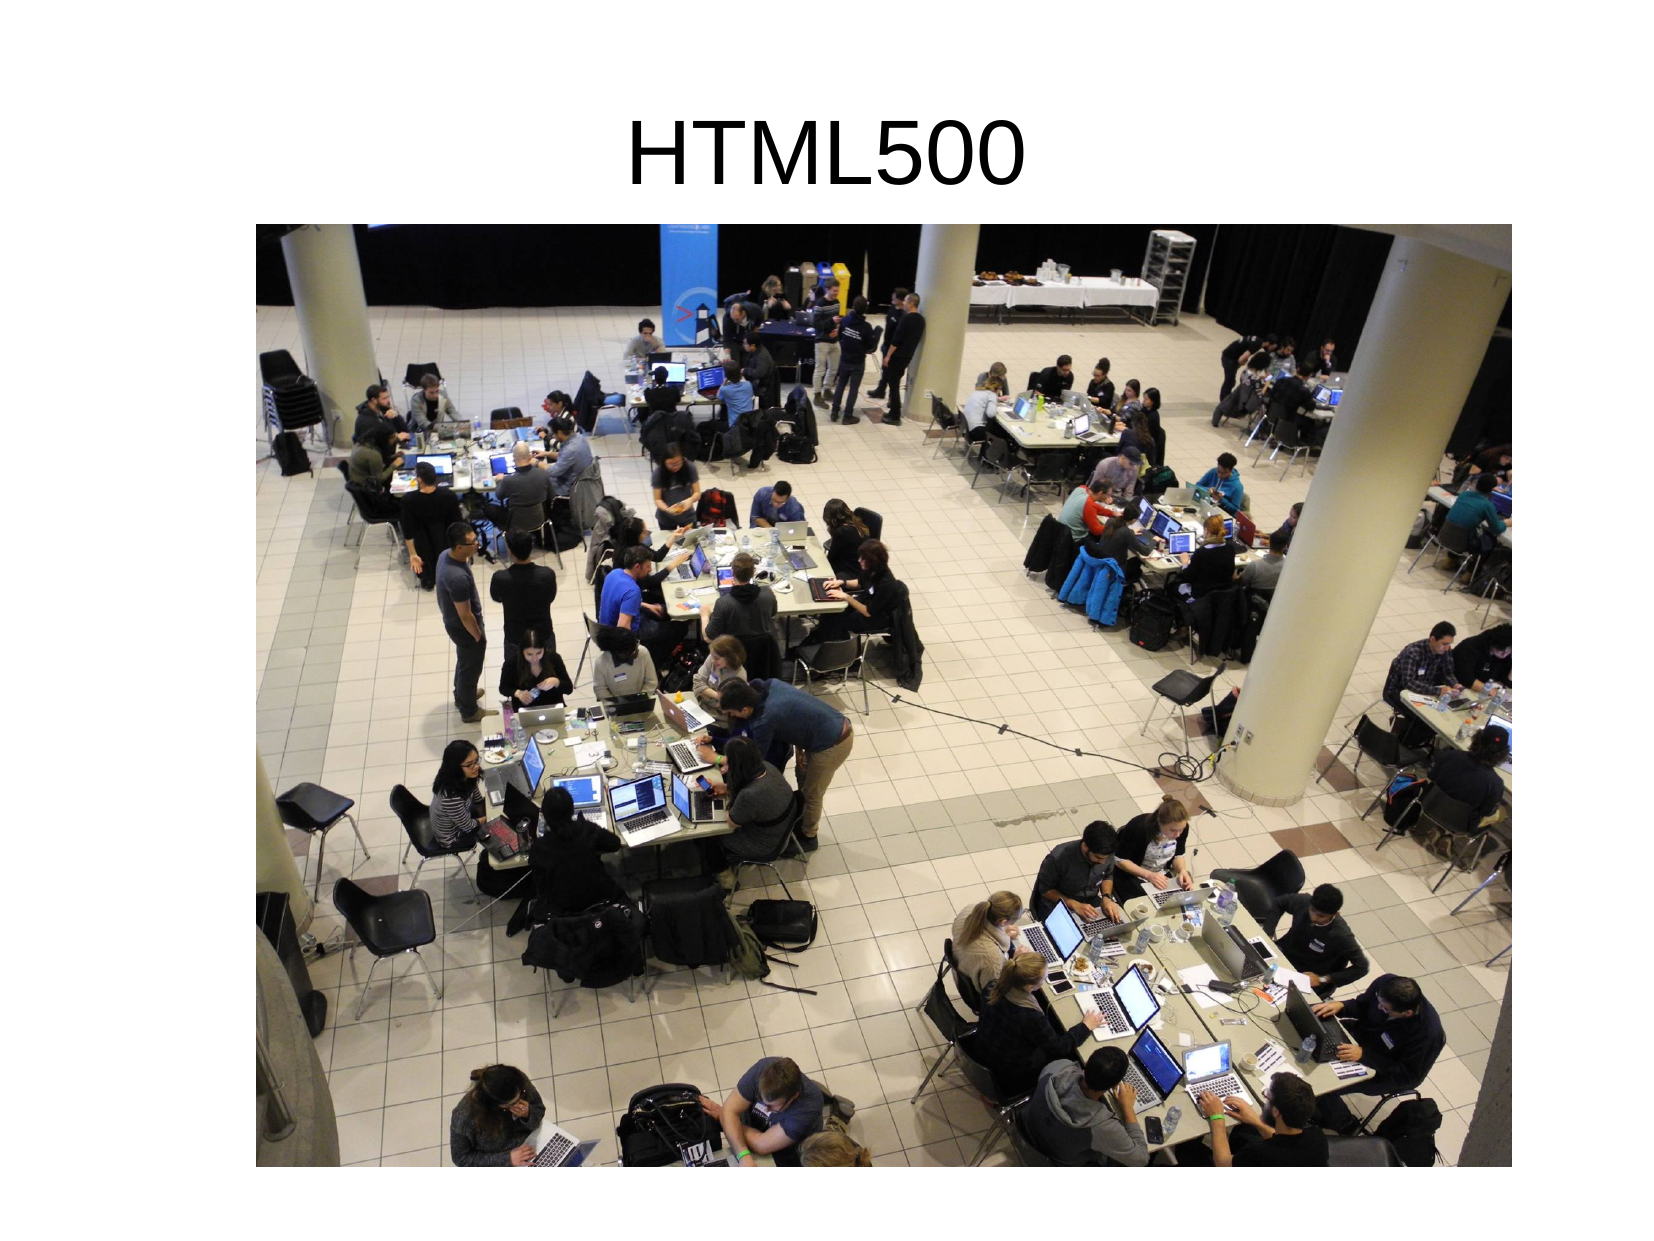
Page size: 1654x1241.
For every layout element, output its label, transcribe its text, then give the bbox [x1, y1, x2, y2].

title HTML500 [82, 49, 1571, 257]
picture [256, 224, 1512, 1167]
